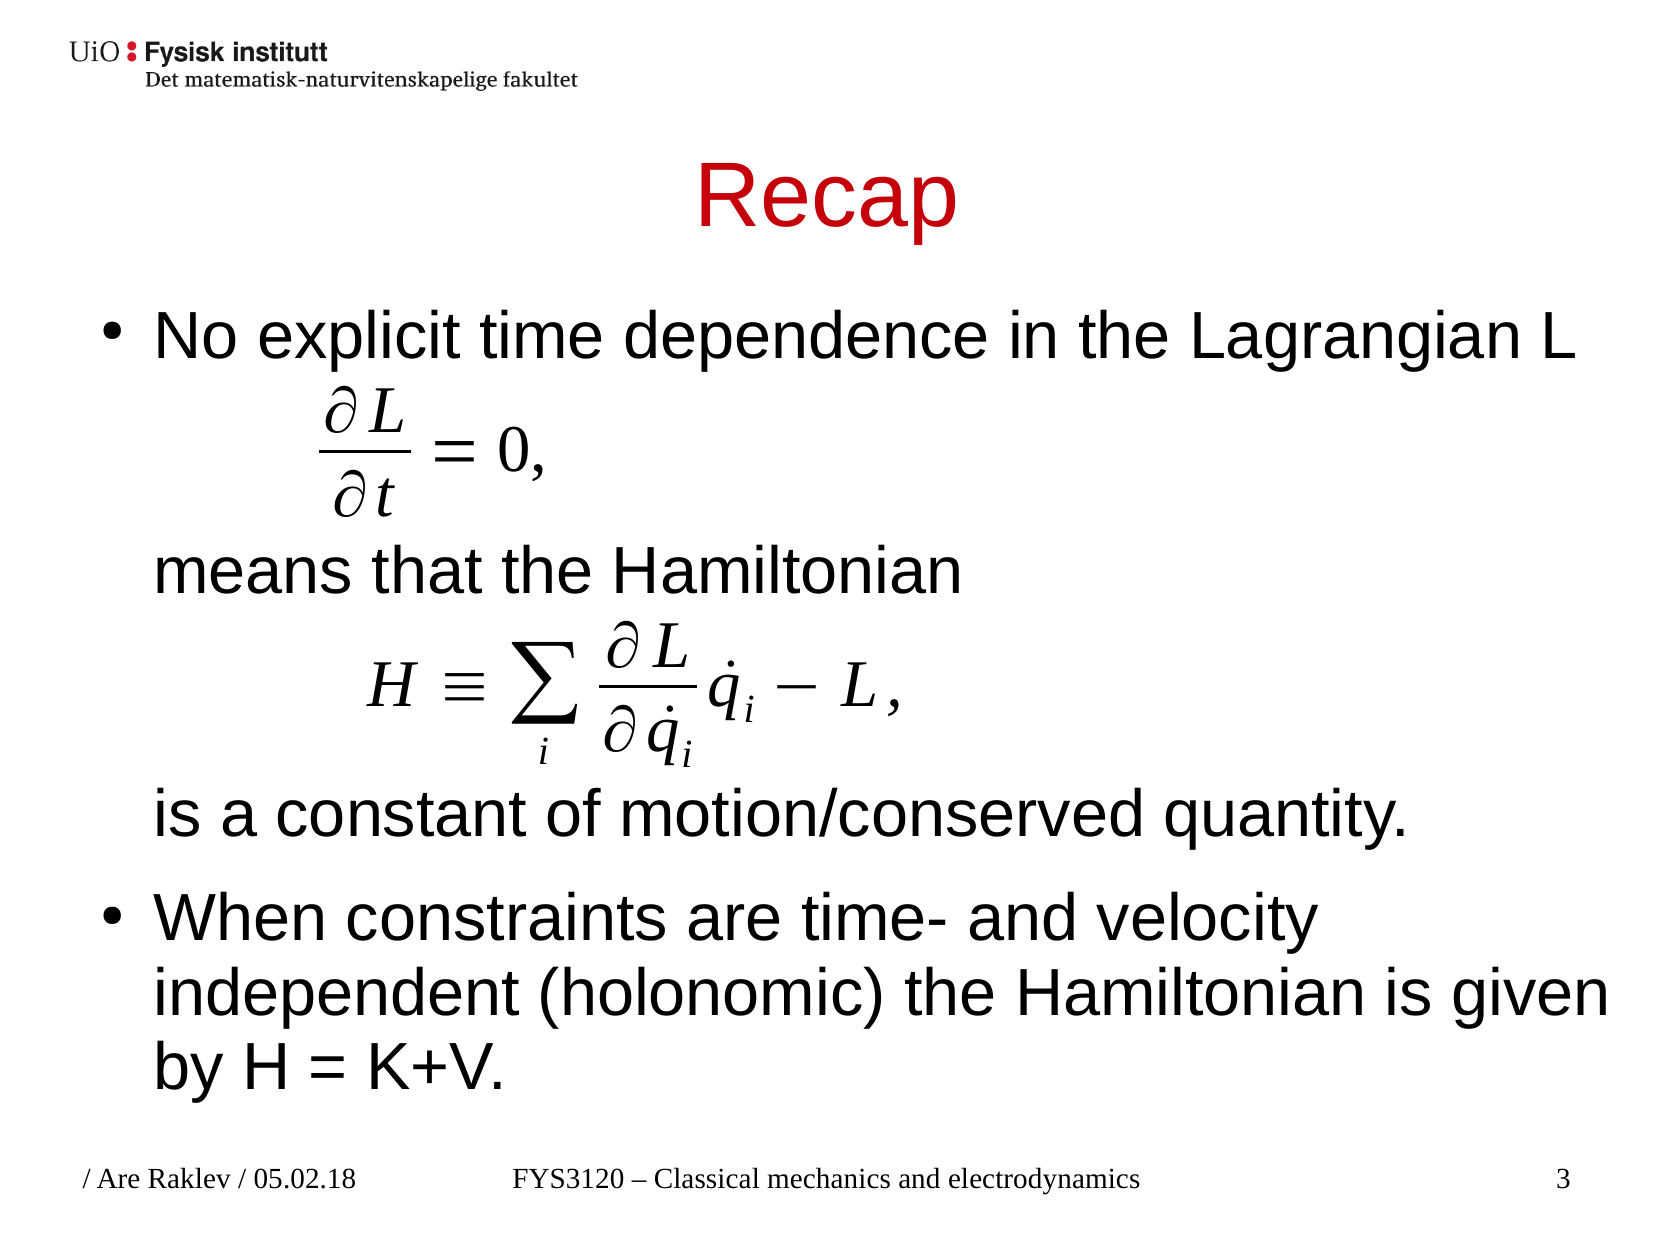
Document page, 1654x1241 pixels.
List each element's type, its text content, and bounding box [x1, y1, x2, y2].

chart [310, 372, 554, 531]
list No explicit time dependence in the Lagrangian L means that the Hamiltonian is a constant of motion/conserved quantity. When constraints are time- and velocity independent (holonomic) the Hamiltonian is given by H = K+V. [82, 290, 1613, 1178]
chart [357, 607, 909, 776]
picture [68, 37, 581, 93]
title Recap [82, 90, 1571, 290]
